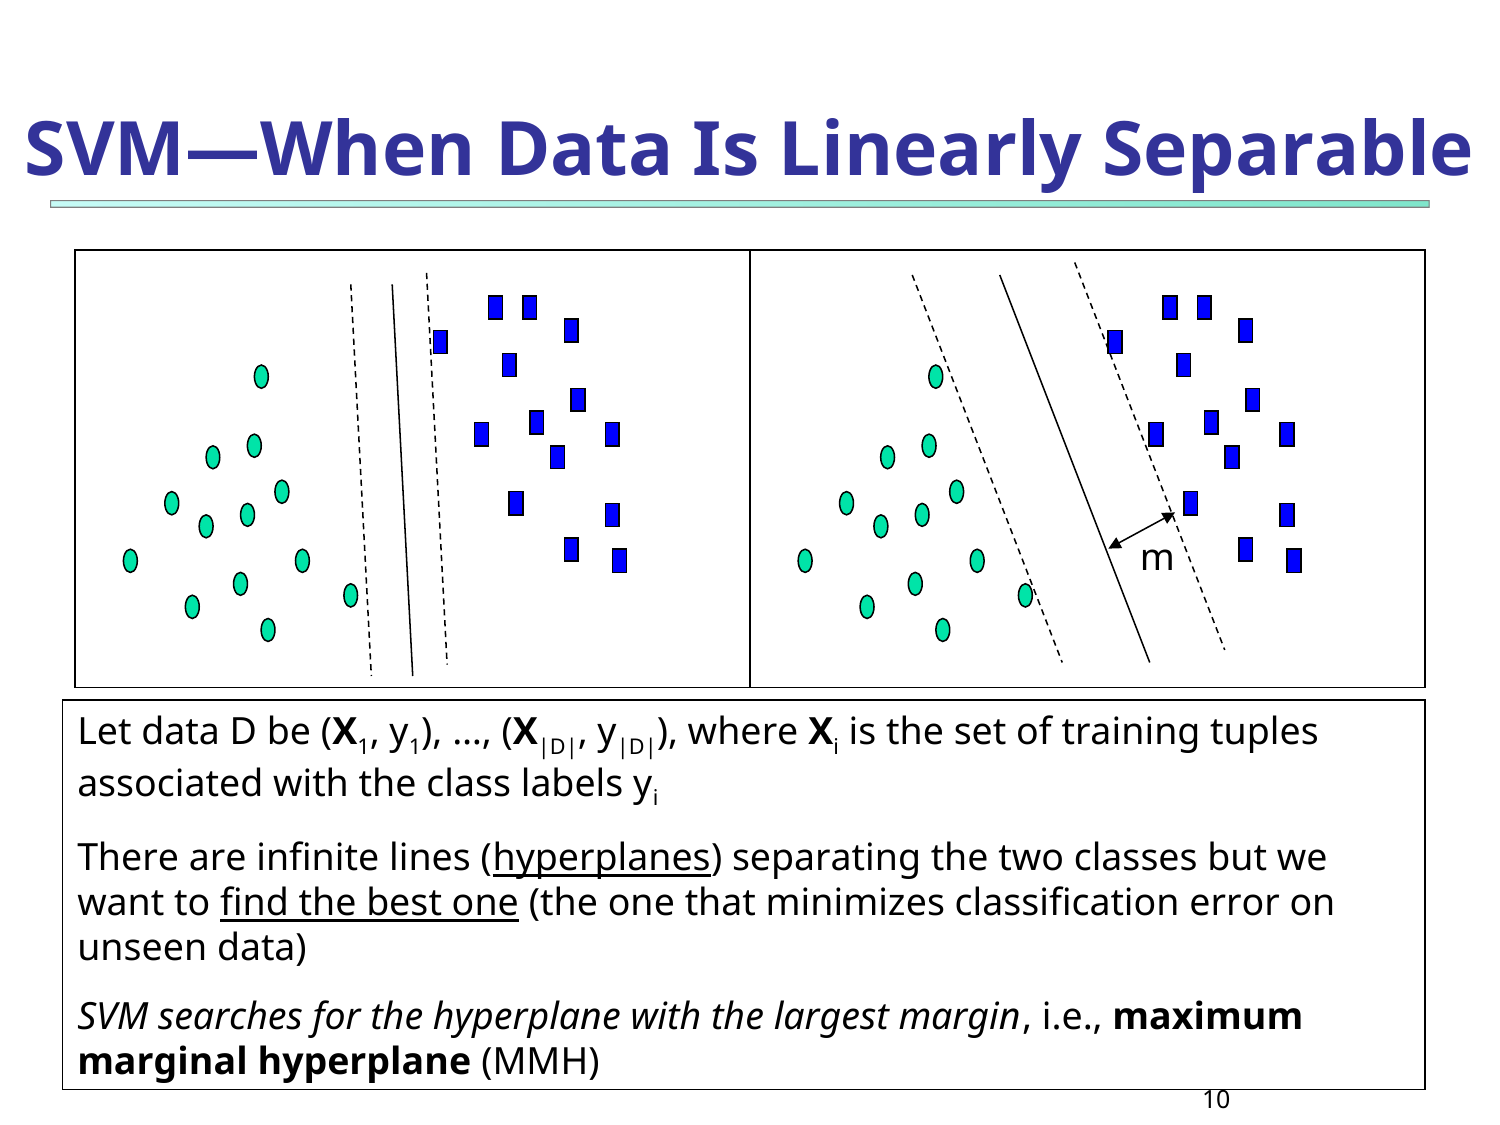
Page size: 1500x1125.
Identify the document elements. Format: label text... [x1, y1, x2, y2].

text_box [1183, 491, 1198, 515]
text_box [1149, 422, 1164, 446]
text_box <number> [1187, 1062, 1500, 1125]
text_box [488, 296, 503, 320]
text_box [605, 422, 620, 446]
text_box [1238, 537, 1253, 561]
text_box [1245, 388, 1260, 412]
text_box m [1125, 524, 1213, 586]
text_box [1280, 422, 1295, 446]
text_box [1238, 319, 1253, 343]
text_box [605, 503, 620, 527]
text_box [571, 388, 585, 412]
text_box [564, 319, 579, 343]
text_box [550, 445, 565, 469]
text_box [1280, 503, 1295, 527]
text_box [529, 411, 544, 435]
text_box [1176, 353, 1191, 377]
text_box [522, 296, 537, 320]
text_box [1204, 411, 1219, 435]
text_box [1197, 296, 1212, 320]
text_box [1286, 549, 1301, 573]
text_box [564, 537, 579, 561]
text_box [474, 422, 489, 446]
text_box [433, 330, 448, 354]
text_box [509, 491, 523, 515]
text_box [1163, 296, 1177, 320]
text_box [612, 549, 627, 573]
text_box [1224, 445, 1239, 469]
text_box [502, 353, 517, 377]
text_box [1108, 330, 1122, 354]
title SVM—When Data Is Linearly Separable [0, 2, 1500, 198]
text_box Let data D be (X1, y1), …, (X|D|, y|D|), where Xi is the set of training tuples associated with the class labels yi There are infinite lines (hyperplanes) separating the two classes but we want to find the best one (the one that minimizes classification error on unseen data) SVM searches for the hyperplane with the largest margin, i.e., maximum marginal hyperplane (MMH) [62, 699, 1426, 1090]
